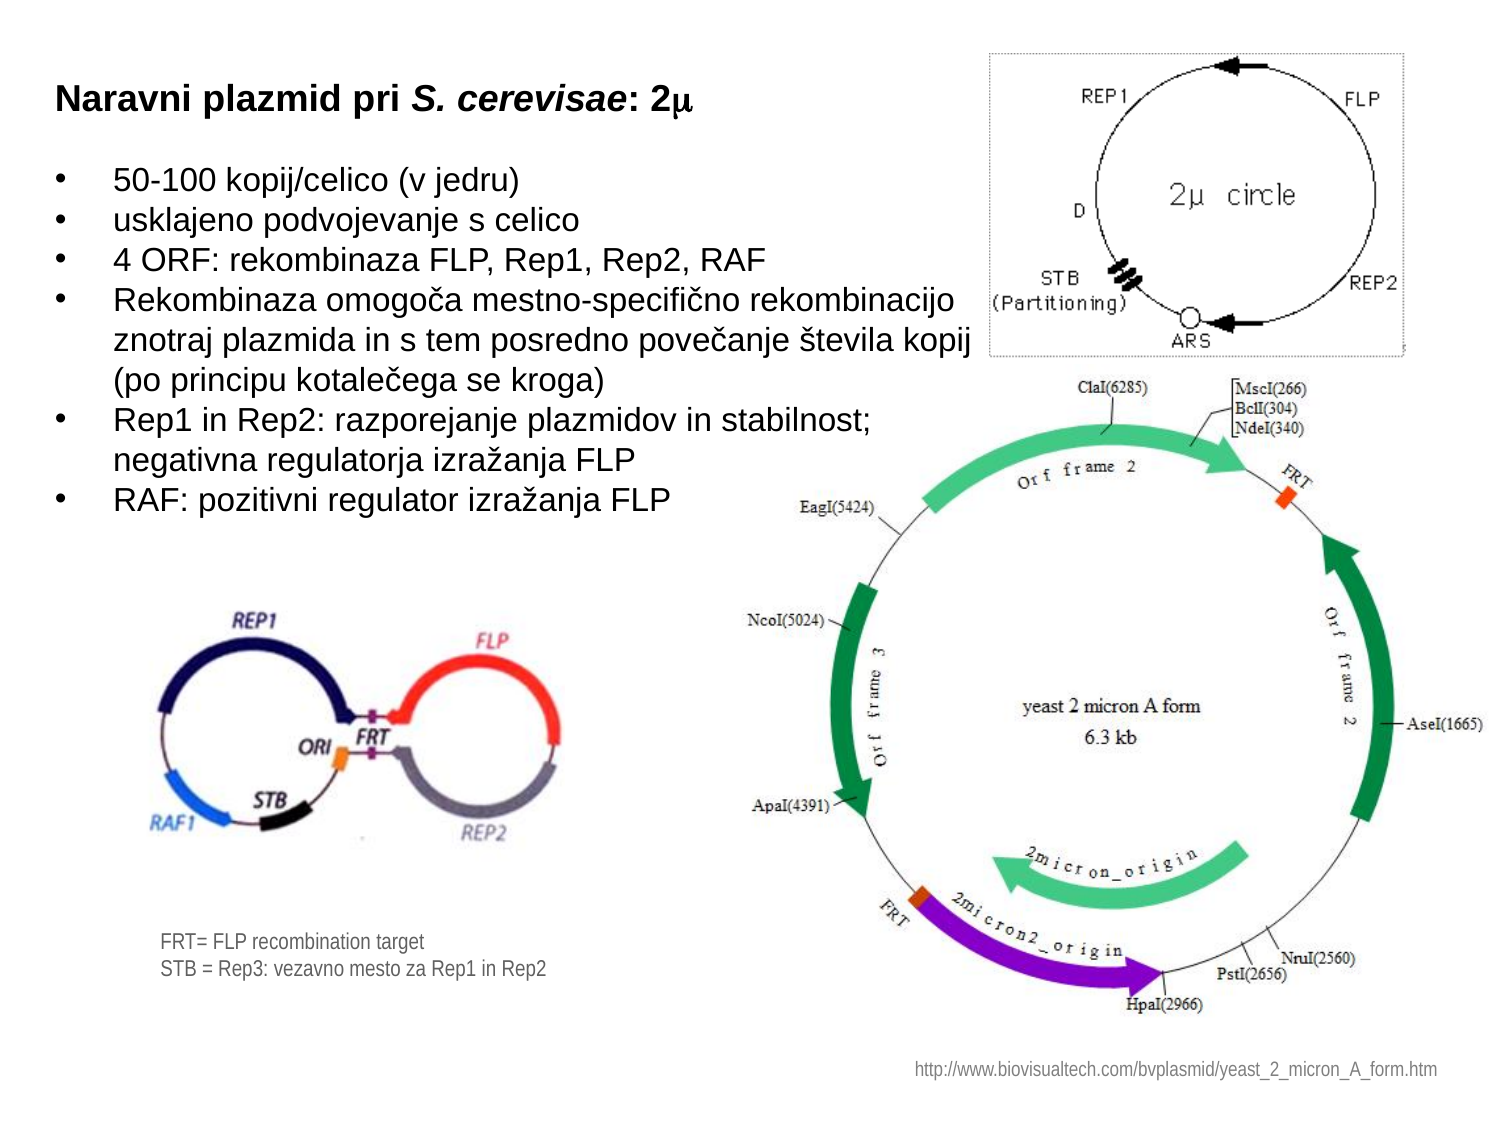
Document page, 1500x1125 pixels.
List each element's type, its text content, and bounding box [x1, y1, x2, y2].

picture [989, 53, 1406, 359]
text_box Naravni plazmid pri S. cerevisae: 2m 50-100 kopij/celico (v jedru) usklajeno podvojevanje s celico 4 ORF: rekombinaza FLP, Rep1, Rep2, RAF Rekombinaza omogoča mestno-specifično rekombinacijo znotraj plazmida in s tem posredno povečanje števila kopij (po principu kotalečega se kroga) Rep1 in Rep2: razporejanje plazmidov in stabilnost; negativna regulatorja izražanja FLP RAF: pozitivni regulator izražanja FLP [40, 66, 990, 526]
text_box FRT= FLP recombination target STB = Rep3: vezavno mesto za Rep1 in Rep2 [145, 918, 626, 989]
text_box http://www.biovisualtech.com/bvplasmid/yeast_2_micron_A_form.htm [702, 1048, 1453, 1089]
picture [125, 586, 565, 868]
picture [731, 364, 1500, 1027]
